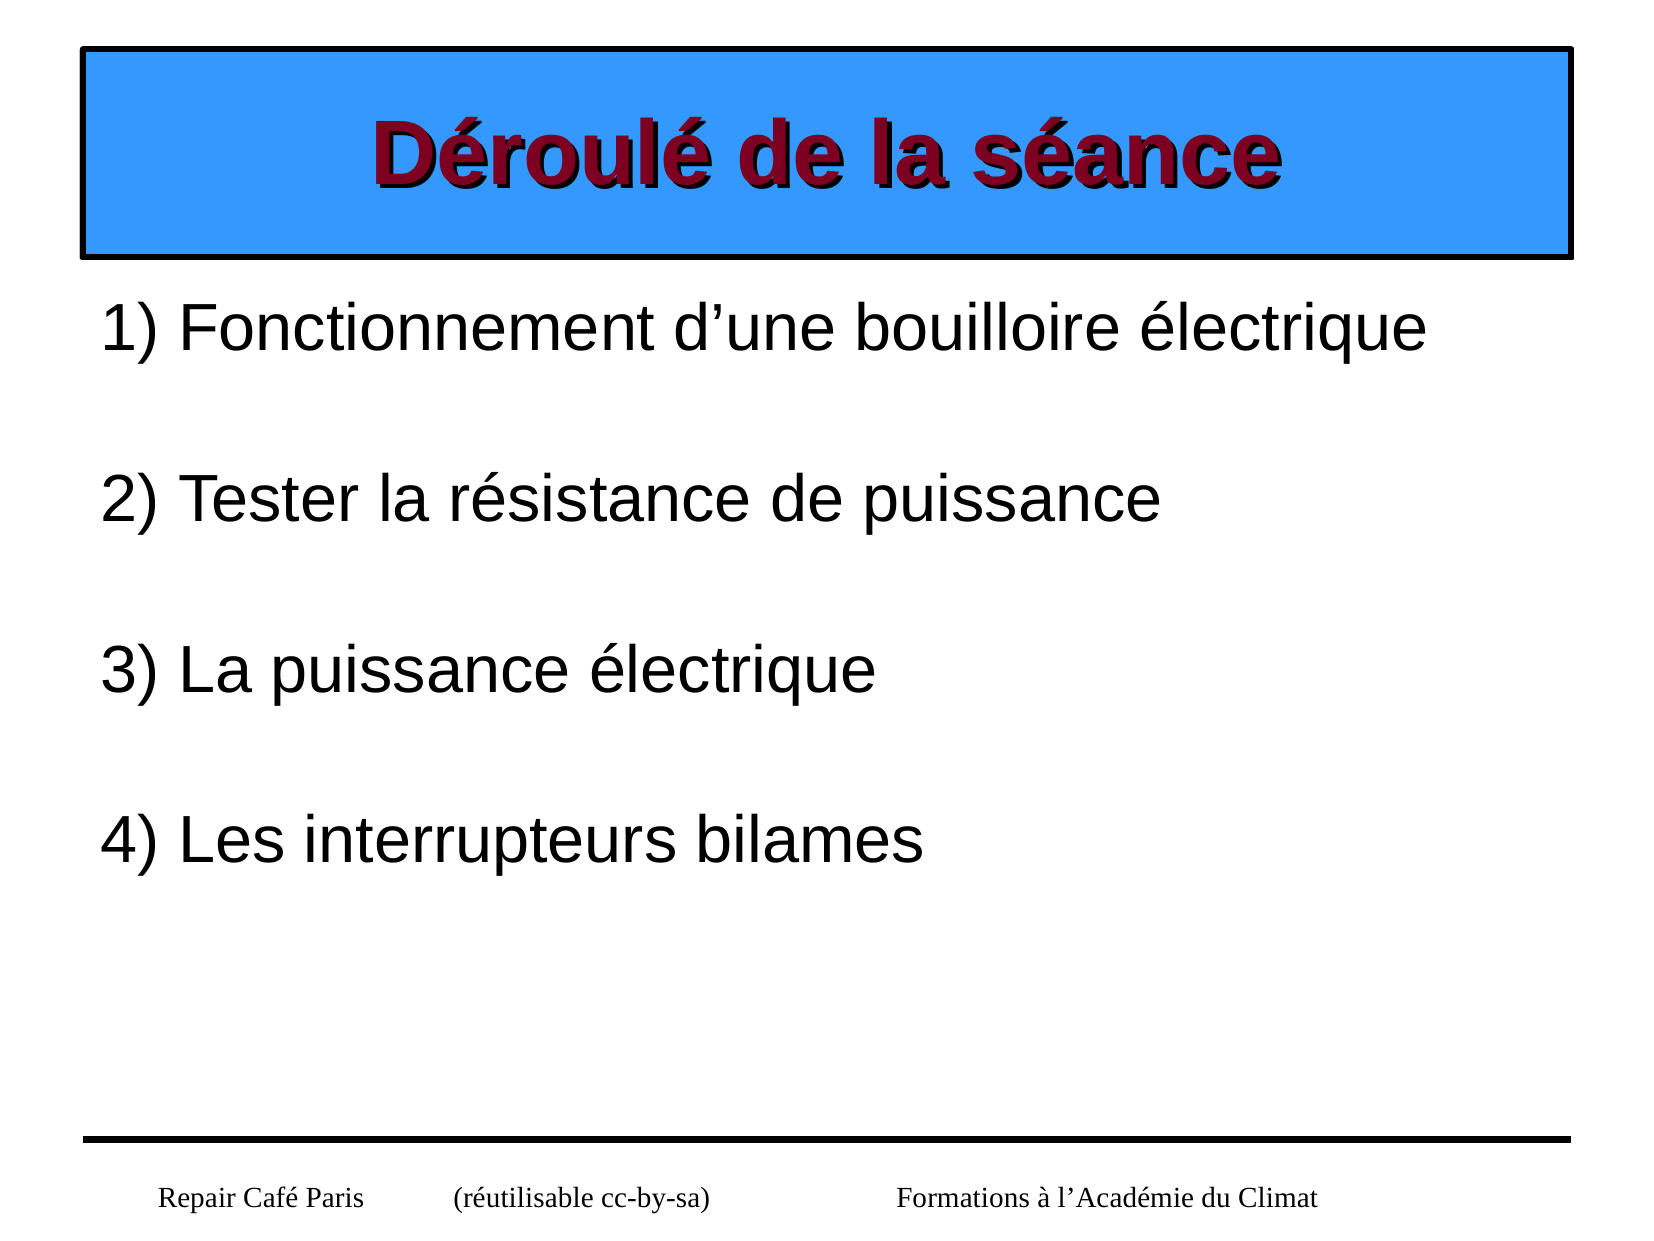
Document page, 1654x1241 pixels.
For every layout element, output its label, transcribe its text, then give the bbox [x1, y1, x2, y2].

list Fonctionnement d’une bouilloire électrique Tester la résistance de puissance La puissance électrique Les interrupteurs bilames [82, 290, 1571, 1123]
title Déroulé de la séance [82, 49, 1571, 257]
